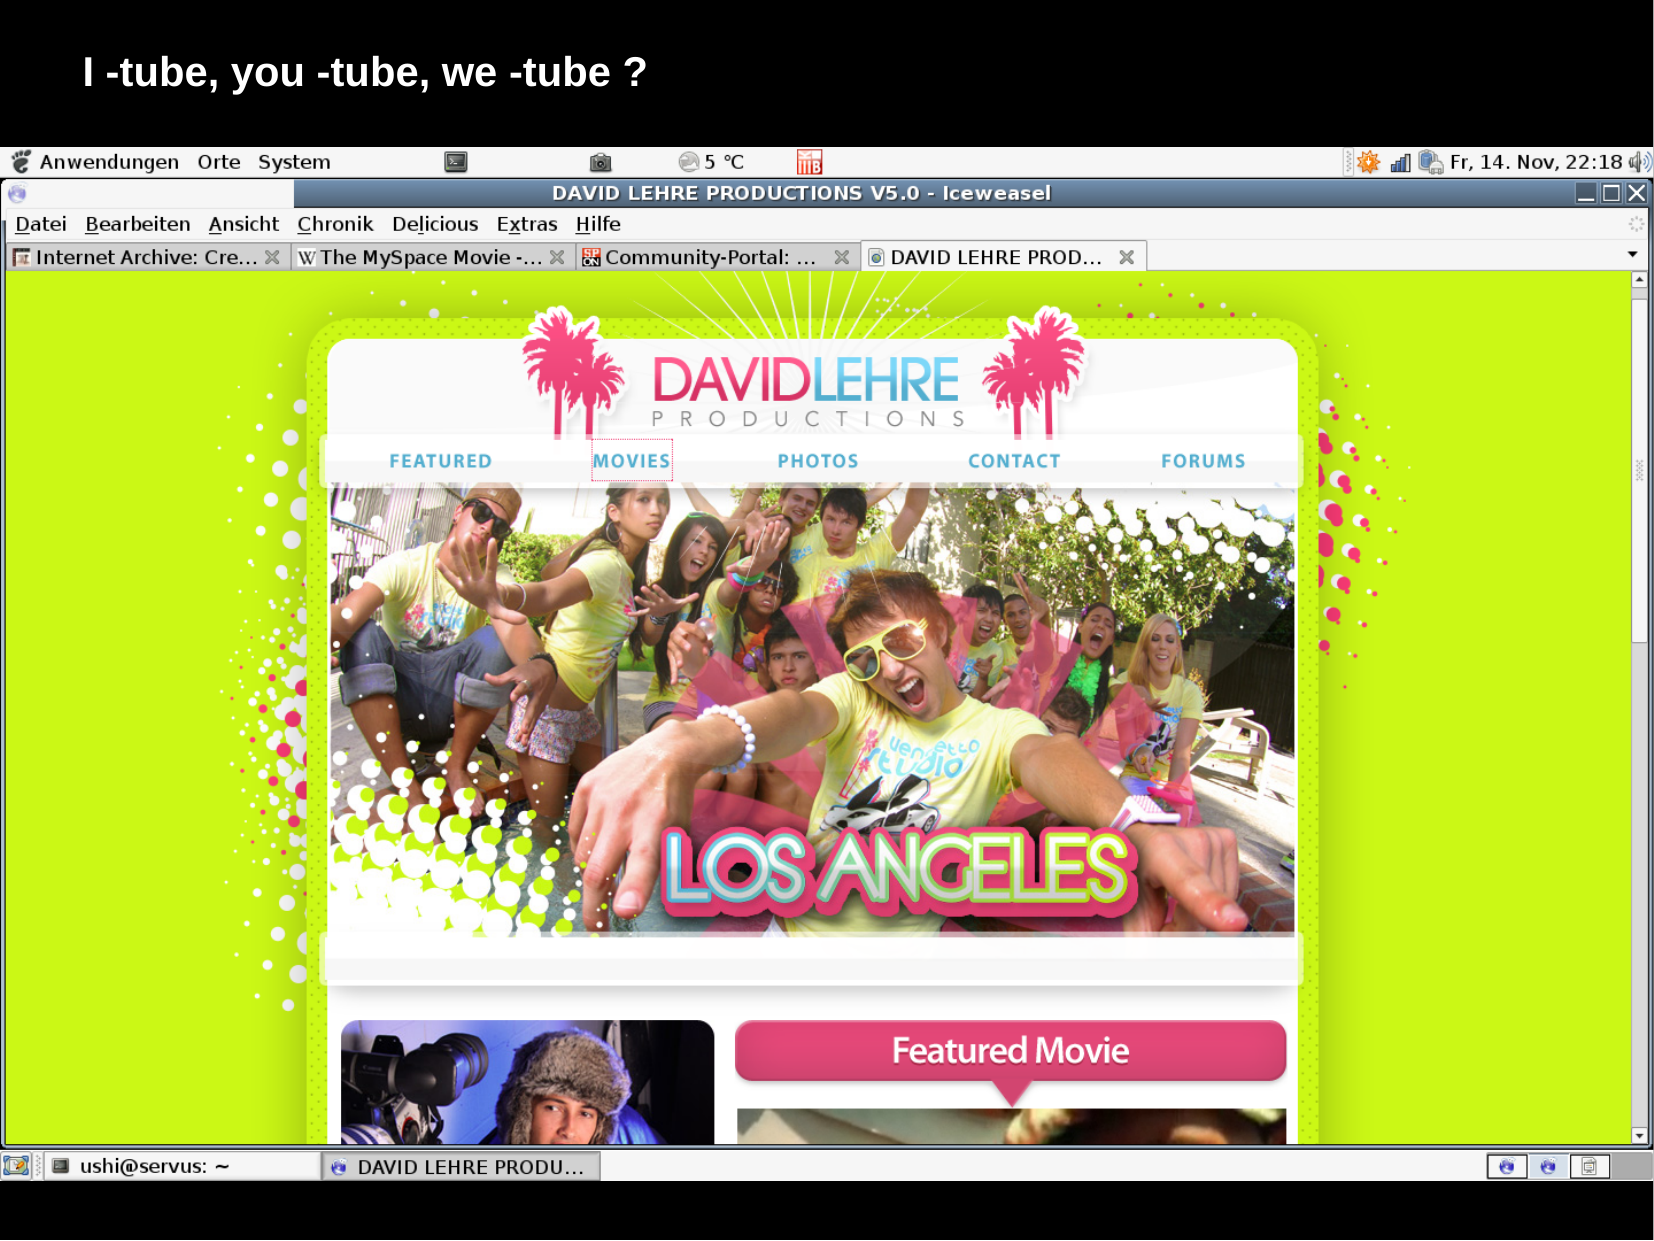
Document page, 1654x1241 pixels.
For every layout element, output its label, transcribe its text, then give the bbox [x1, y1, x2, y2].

title I -tube, you -tube, we -tube ? [82, 31, 1571, 147]
picture [0, 147, 1654, 1182]
